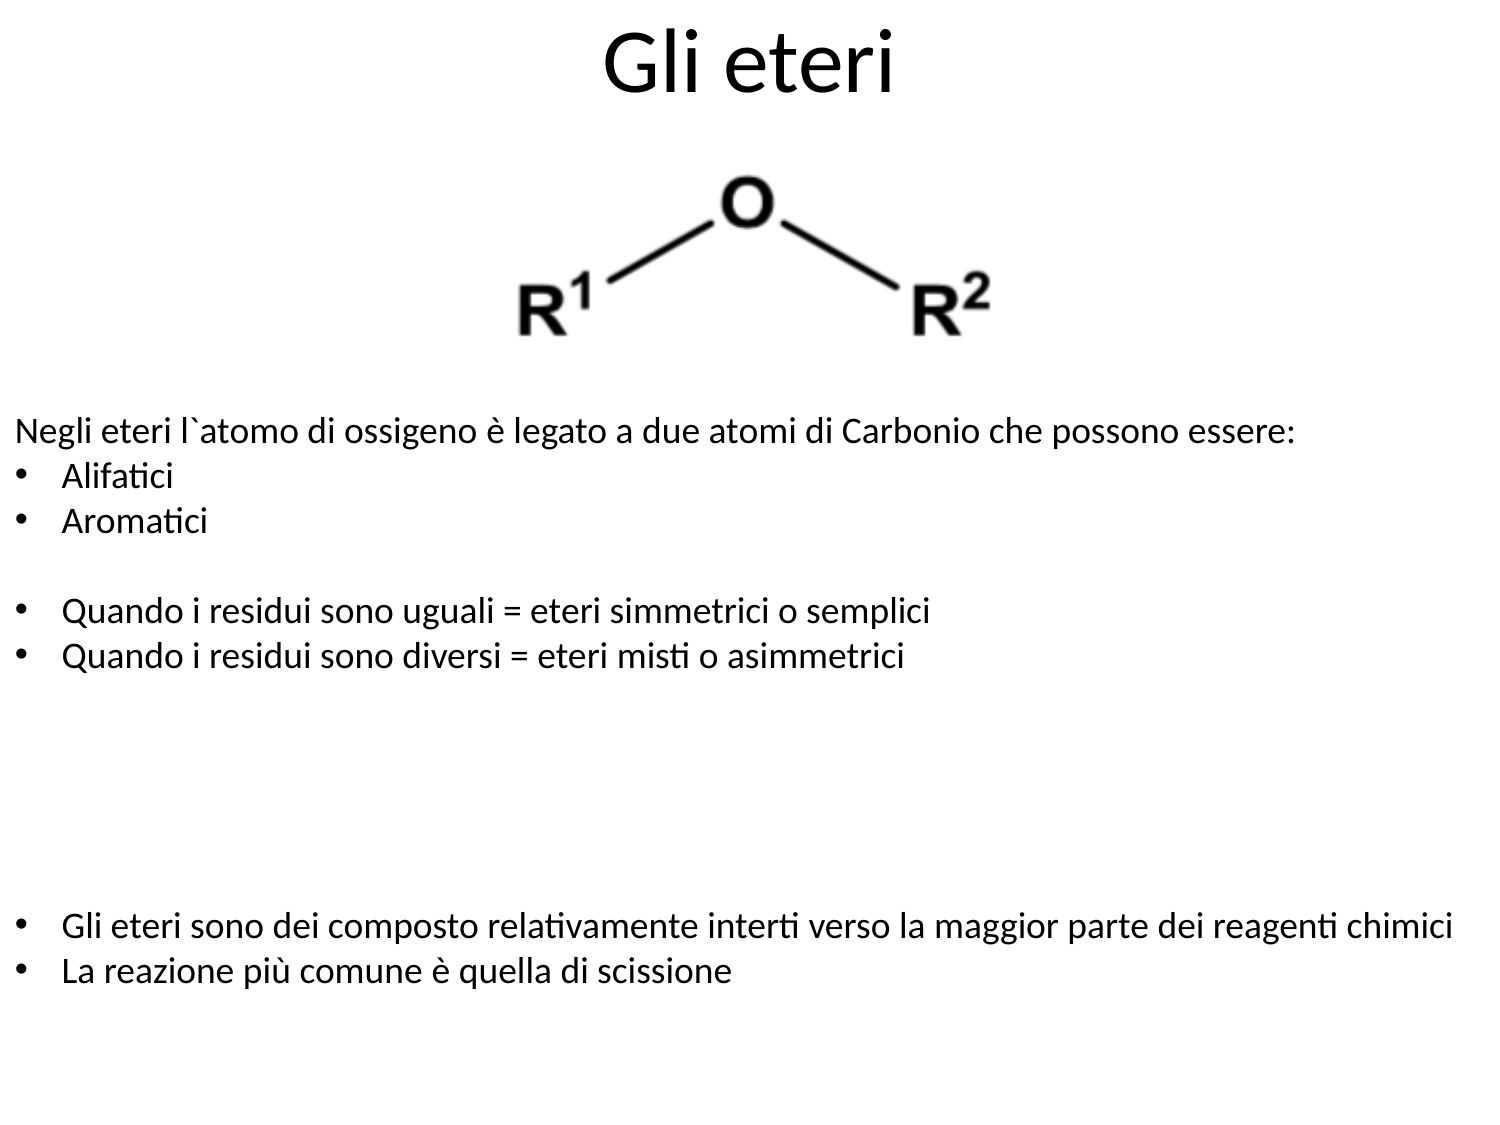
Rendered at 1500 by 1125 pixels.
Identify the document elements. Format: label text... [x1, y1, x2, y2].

text_box Negli eteri l`atomo di ossigeno è legato a due atomi di Carbonio che possono essere: Alifatici Aromatici Quando i residui sono uguali = eteri simmetrici o semplici Quando i residui sono diversi = eteri misti o asimmetrici Gli eteri sono dei composto relativamente interti verso la maggior parte dei reagenti chimici La reazione più comune è quella di scissione [0, 398, 1500, 999]
title Gli eteri [75, 0, 1425, 150]
picture [440, 118, 1030, 394]
